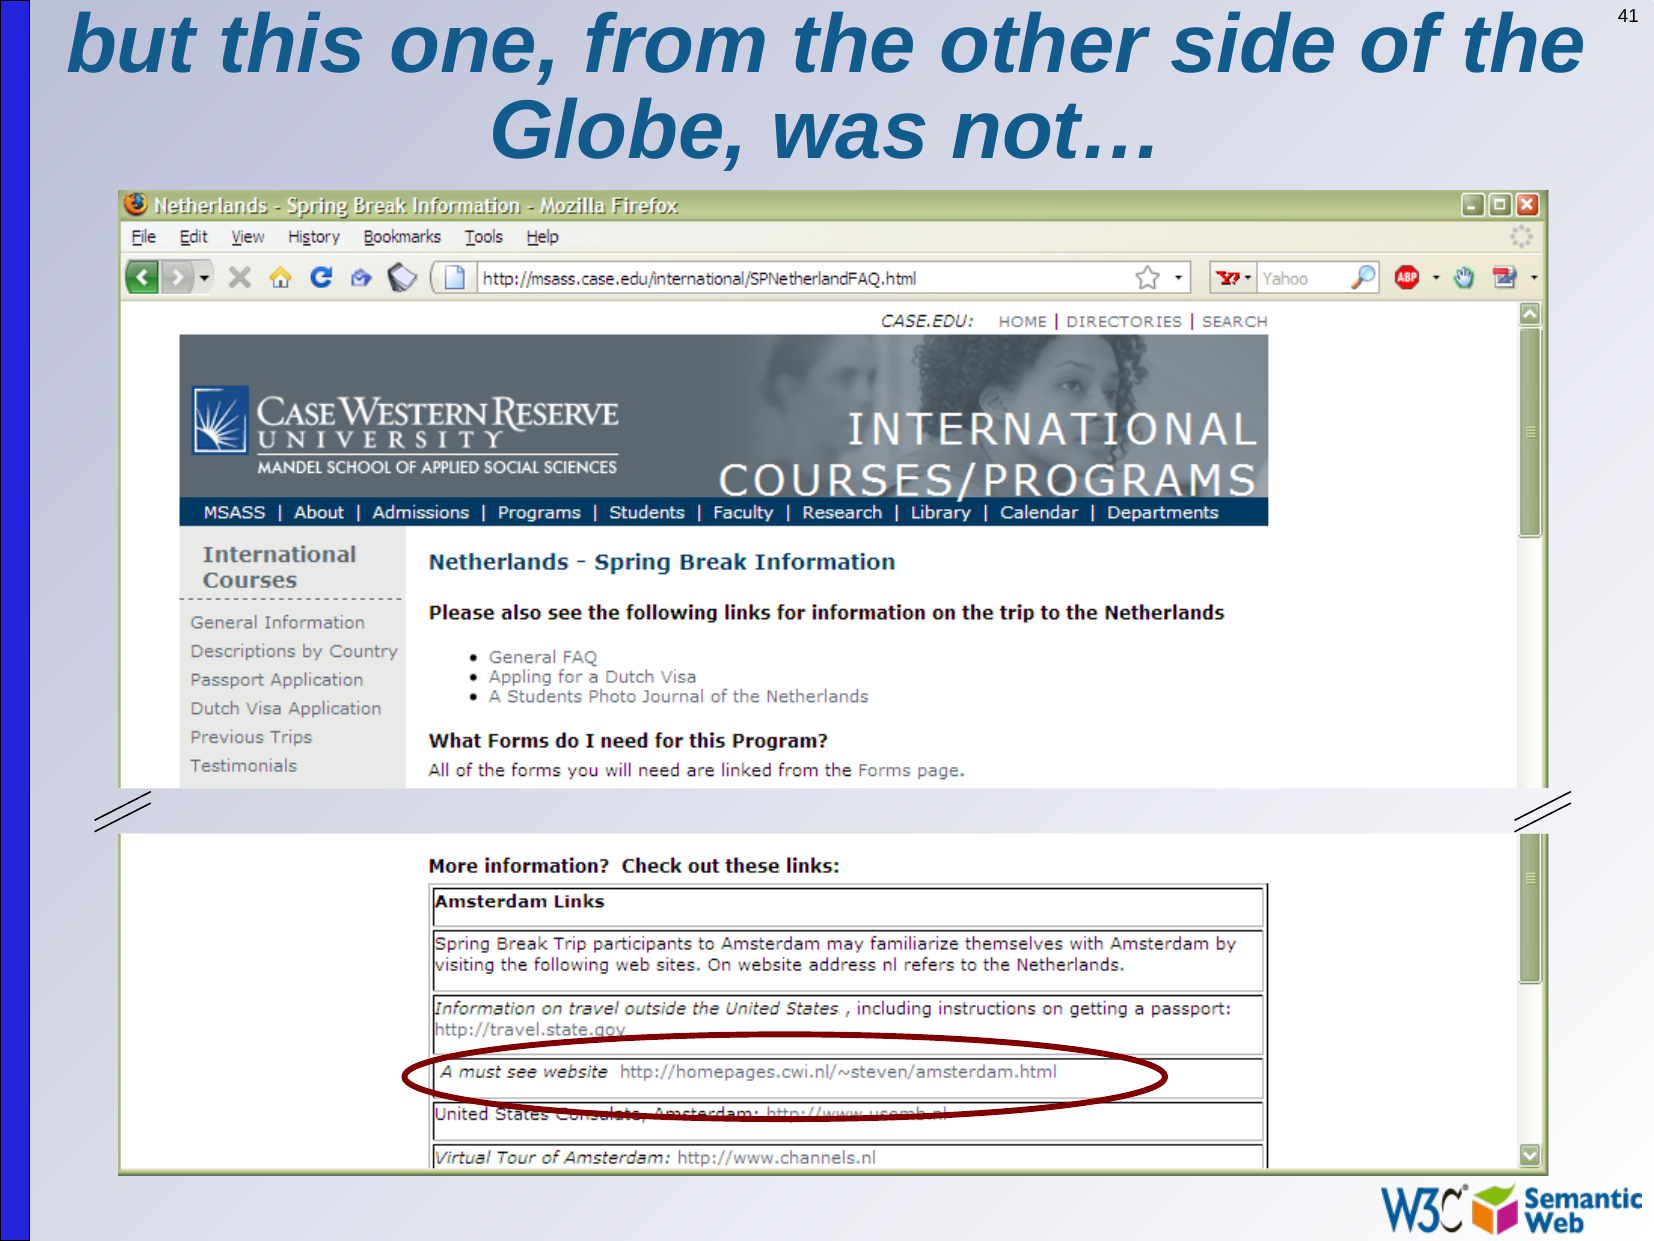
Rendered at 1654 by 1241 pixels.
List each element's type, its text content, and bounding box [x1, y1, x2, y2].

picture [1381, 1181, 1642, 1235]
title but this one, from the other side of the Globe, was not… [0, 0, 1654, 180]
picture [118, 190, 1552, 1176]
